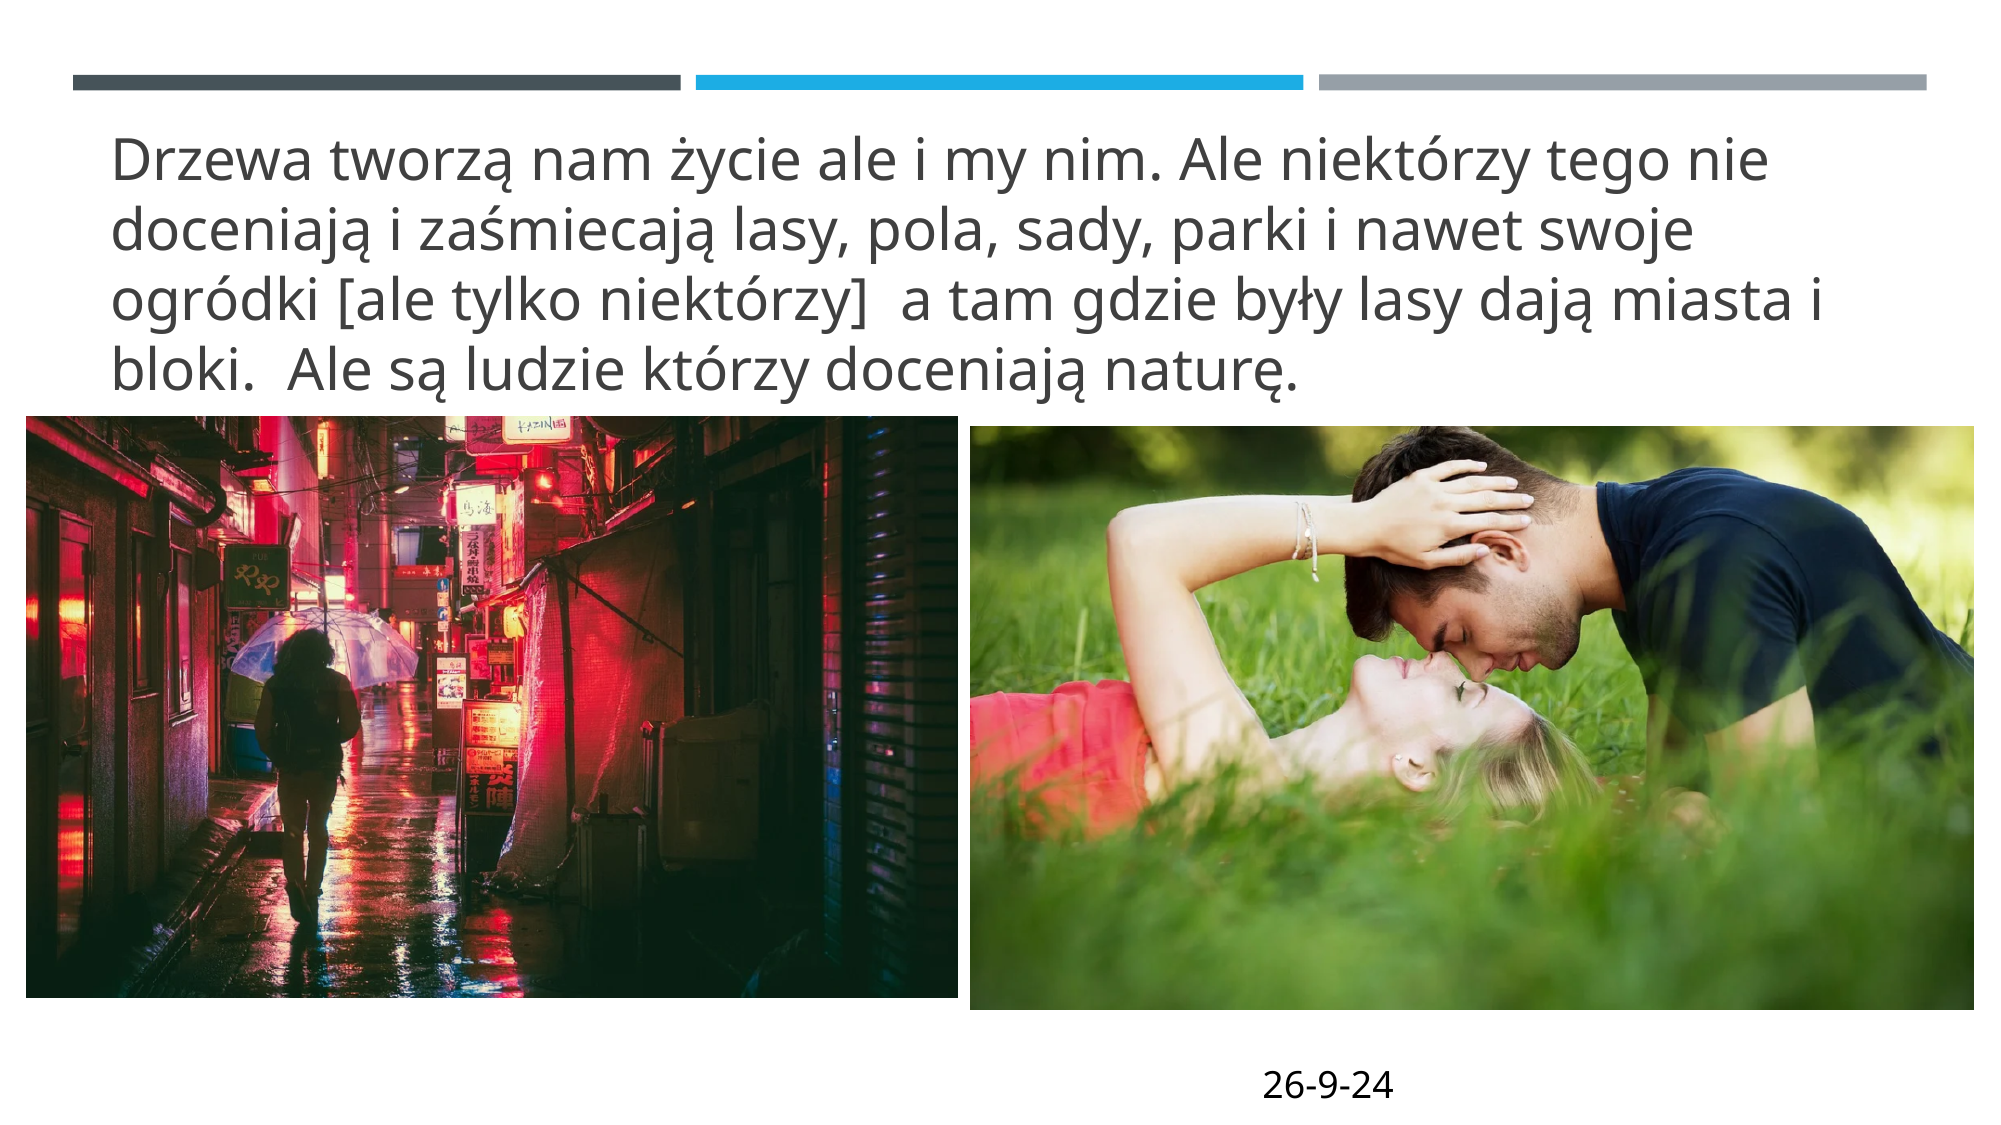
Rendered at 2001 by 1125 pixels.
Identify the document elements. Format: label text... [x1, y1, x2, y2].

picture [26, 416, 958, 998]
picture [970, 426, 1974, 1010]
title Drzewa tworzą nam życie ale i my nim. Ale niektórzy tego nie doceniają i zaśmiecają lasy, pola, sady, parki i nawet swoje ogródki [ale tylko niektórzy] a tam gdzie były lasy dają miasta i bloki. Ale są ludzie którzy doceniają naturę. [95, 115, 1905, 311]
slide_number 21-3-25 [1247, 1053, 1715, 1114]
